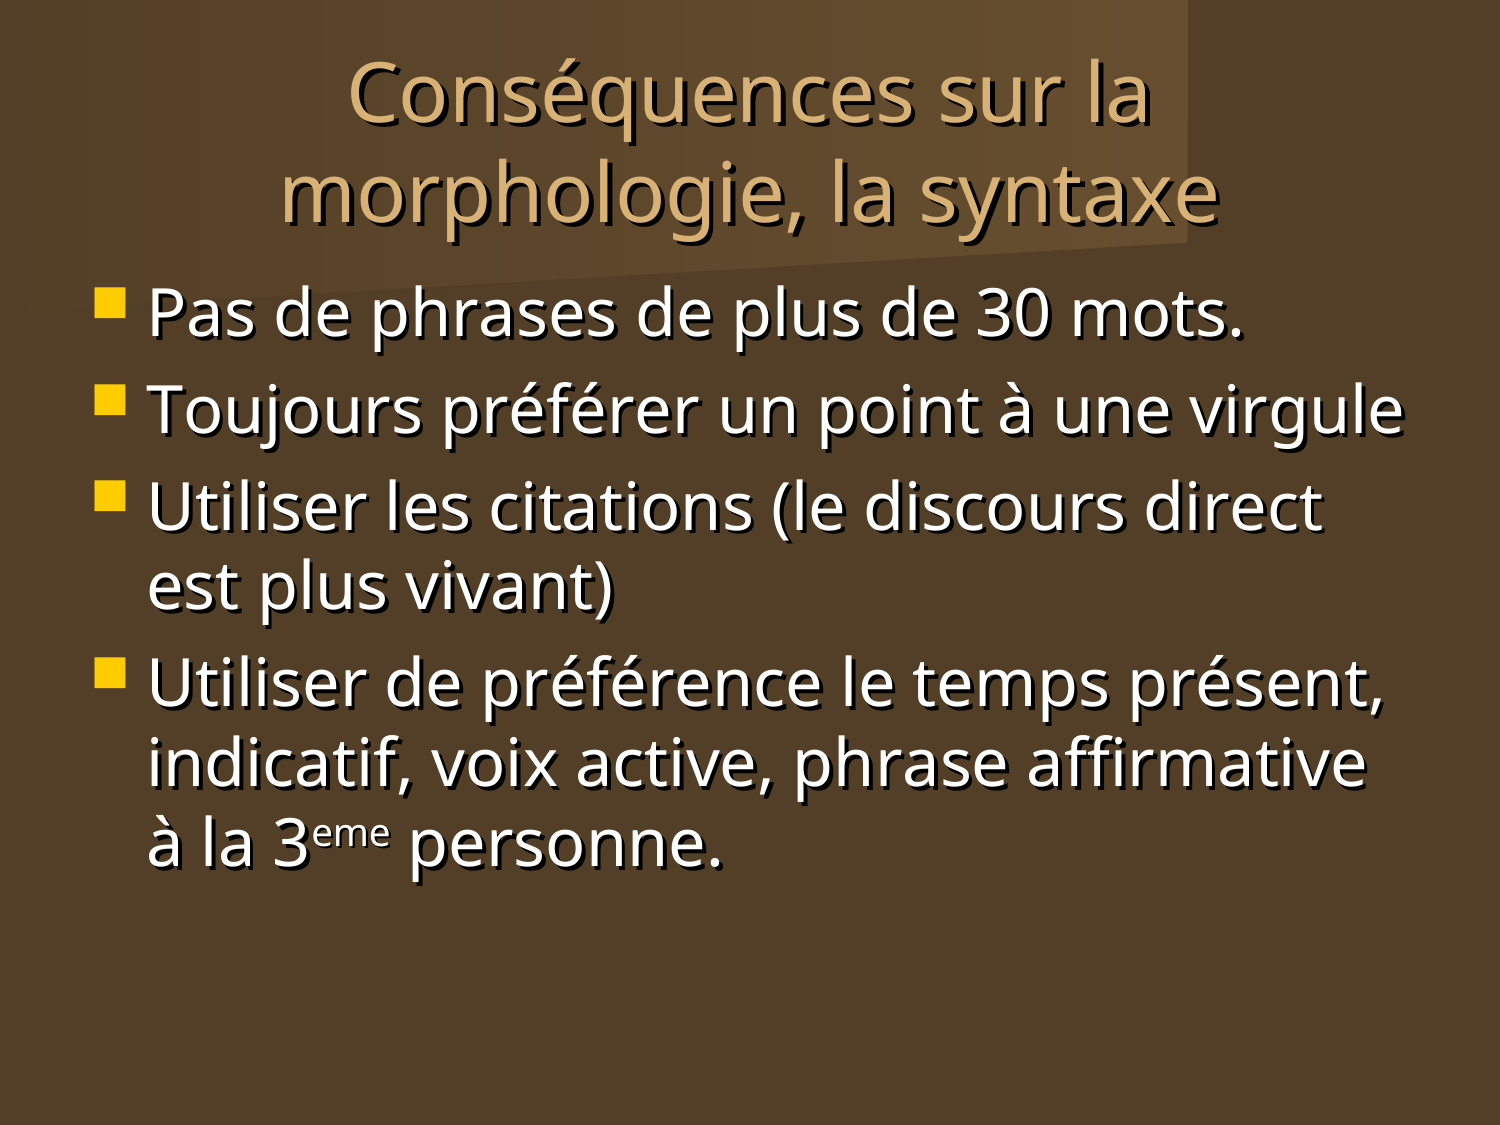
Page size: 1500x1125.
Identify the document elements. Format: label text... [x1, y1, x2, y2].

title Conséquences sur la morphologie, la syntaxe [75, 31, 1426, 247]
list Pas de phrases de plus de 30 mots. Toujours préférer un point à une virgule Utiliser les citations (le discours direct est plus vivant) Utiliser de préférence le temps présent, indicatif, voix active, phrase affirmative à la 3eme personne. [75, 262, 1426, 1001]
